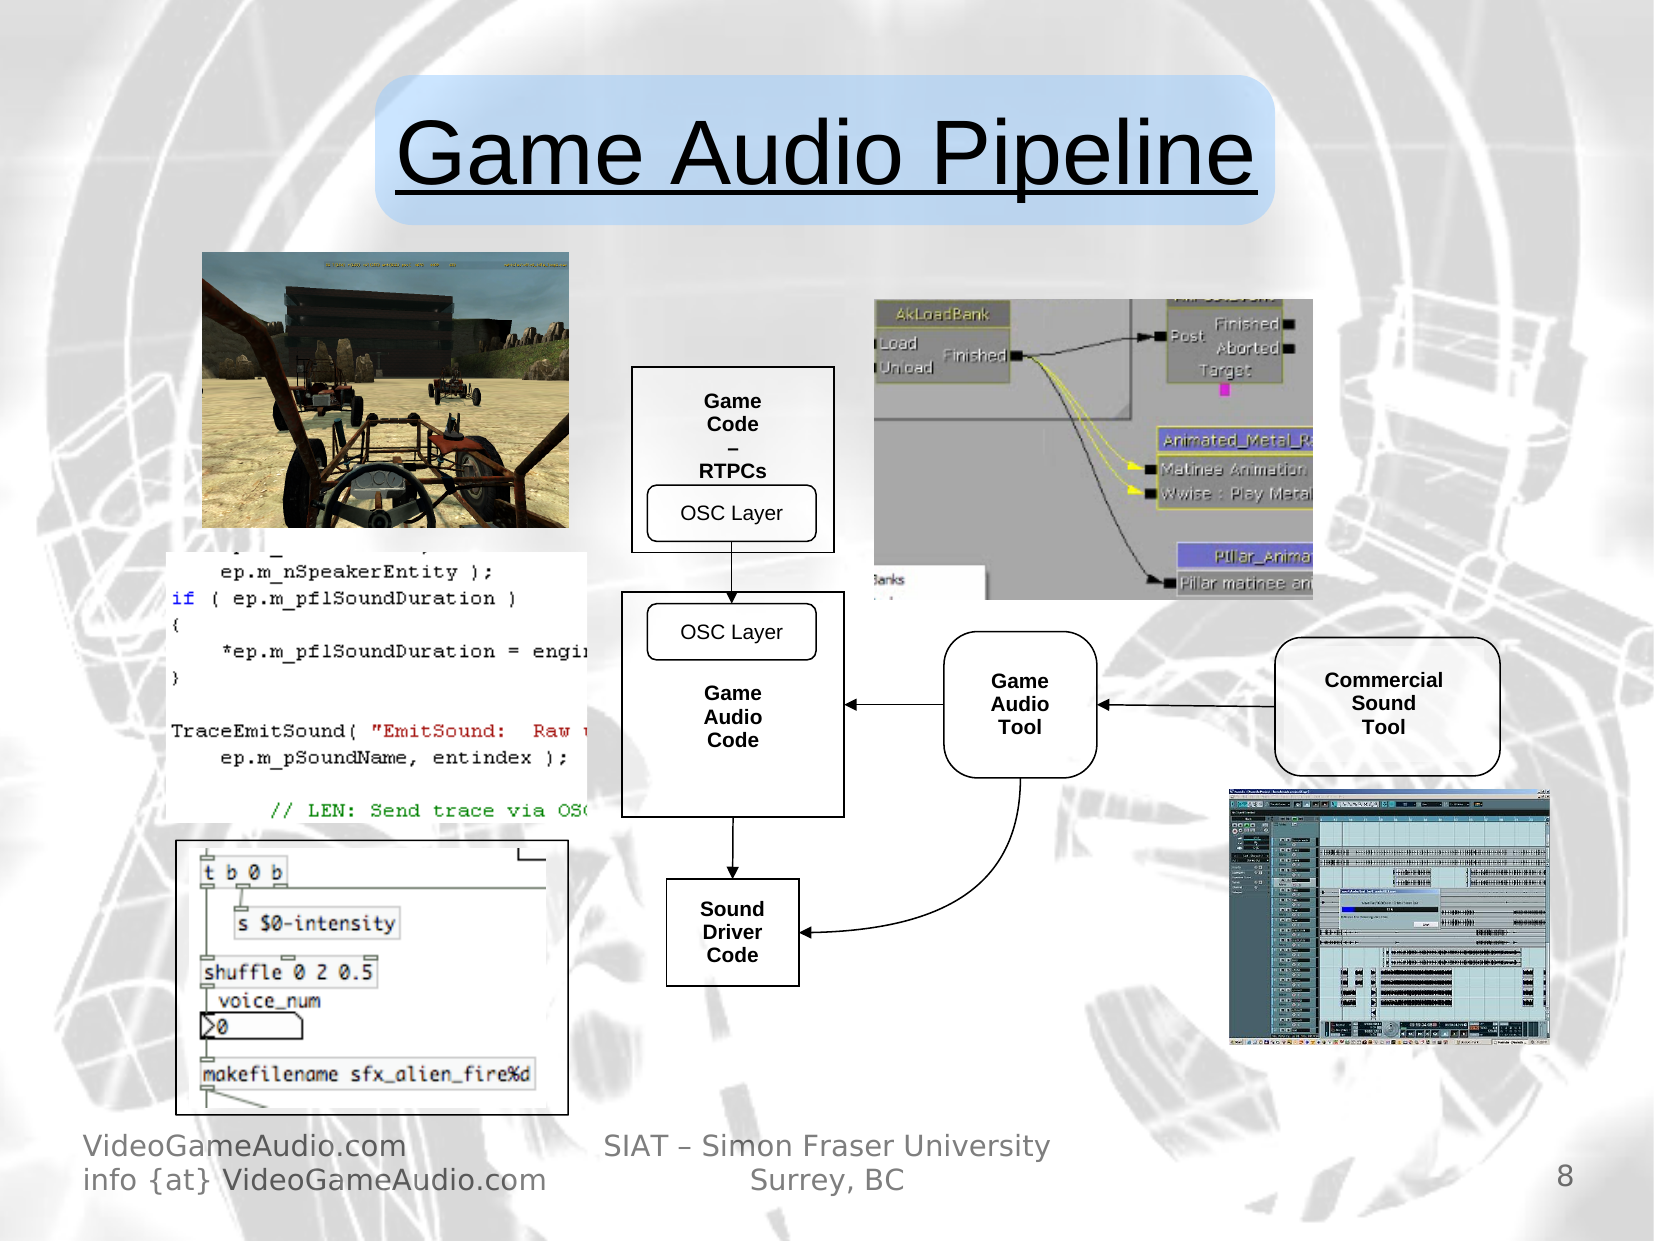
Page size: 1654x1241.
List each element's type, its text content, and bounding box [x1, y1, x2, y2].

text_box Game Audio Code [621, 592, 845, 818]
text_box Sound Driver Code [666, 879, 799, 987]
text_box [1275, 637, 1501, 776]
text_box Commercial Sound Tool [1283, 645, 1485, 763]
picture [0, 0, 1654, 1241]
text_box [175, 840, 569, 1115]
text_box OSC Layer [647, 603, 817, 660]
text_box [943, 631, 1097, 778]
text_box Game Audio Tool [954, 645, 1086, 765]
title Game Audio Pipeline [82, 49, 1571, 257]
text_box Game Code – RTPCs [632, 366, 834, 553]
text_box OSC Layer [647, 485, 817, 542]
